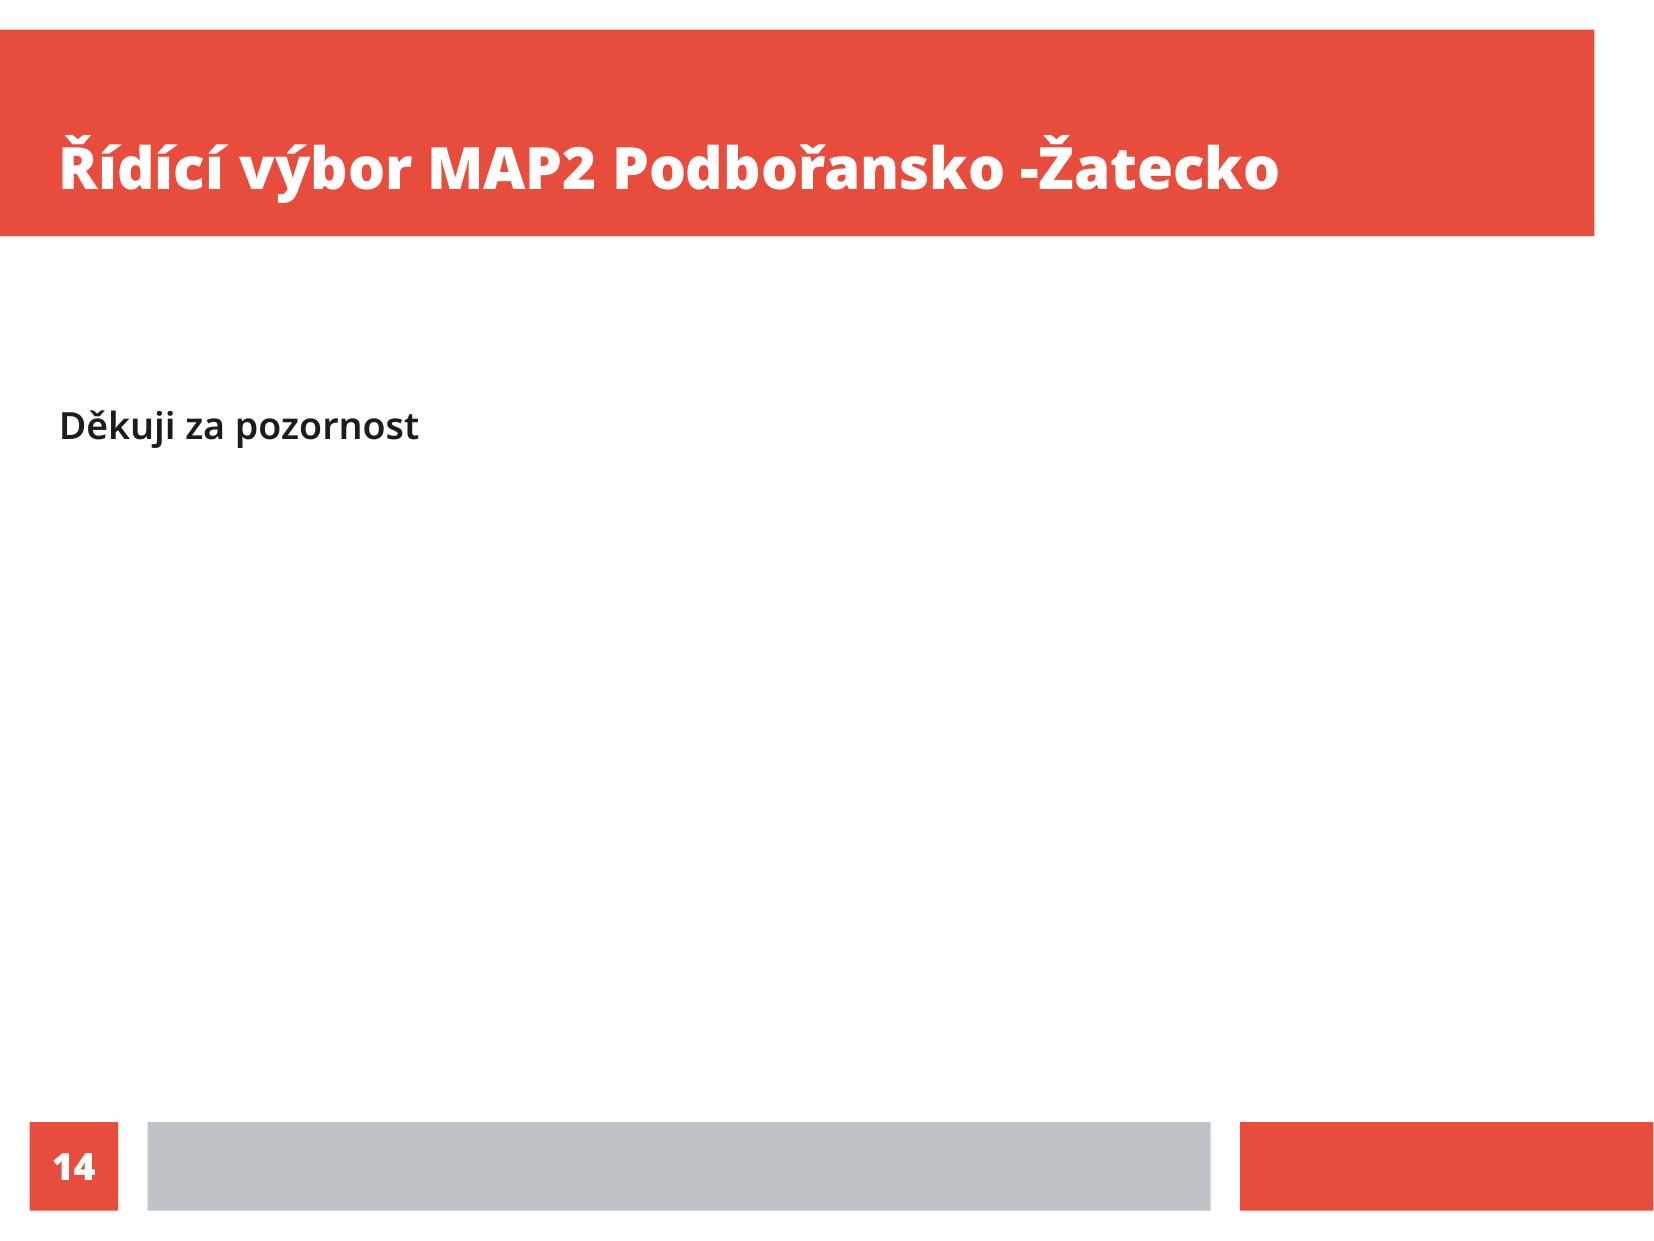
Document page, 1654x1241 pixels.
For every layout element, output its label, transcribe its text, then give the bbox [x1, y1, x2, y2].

title Řídící výbor MAP2 Podbořansko -Žatecko [59, 59, 1595, 207]
list Děkuji za pozornost [59, 324, 1565, 1093]
